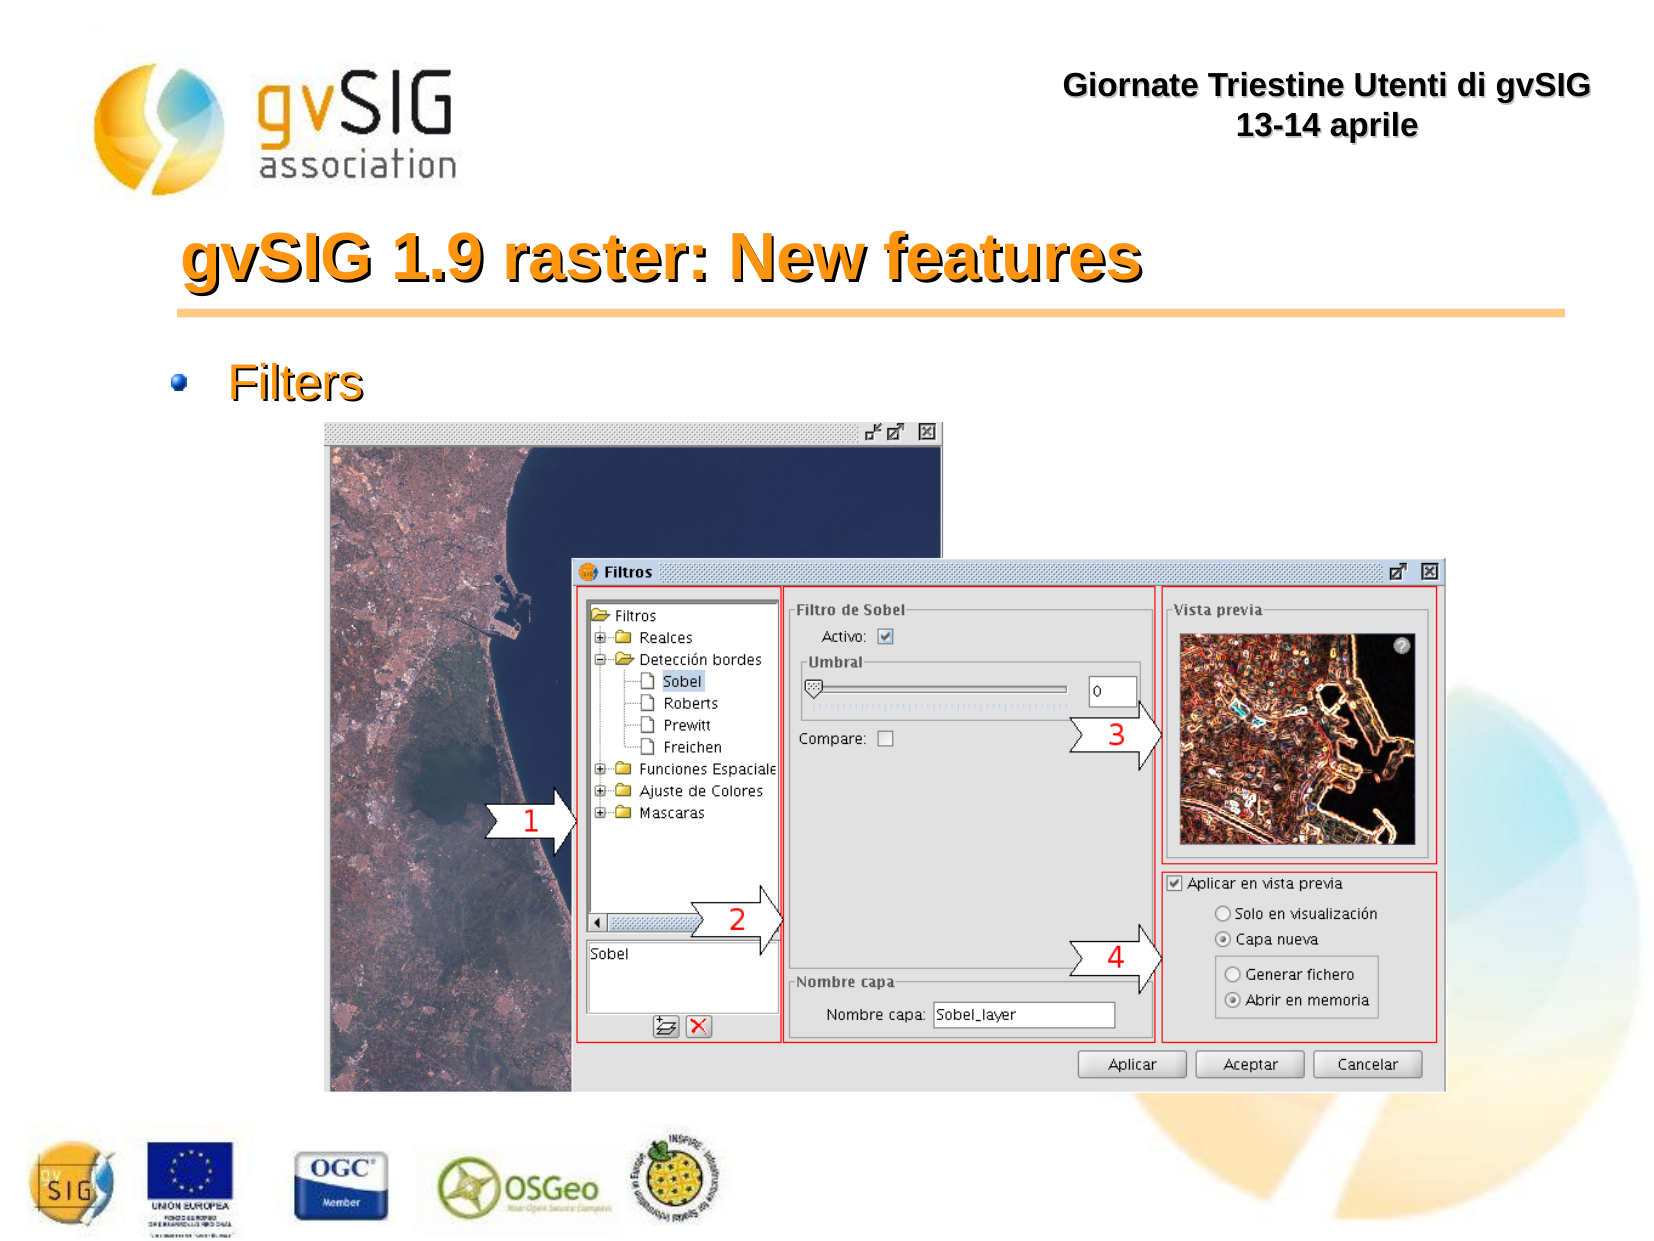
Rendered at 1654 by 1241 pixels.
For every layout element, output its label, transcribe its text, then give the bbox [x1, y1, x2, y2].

list Filters [171, 354, 1388, 443]
picture [1, 0, 1654, 1241]
text_box gvSIG 1.9 raster: New features [165, 211, 1447, 302]
